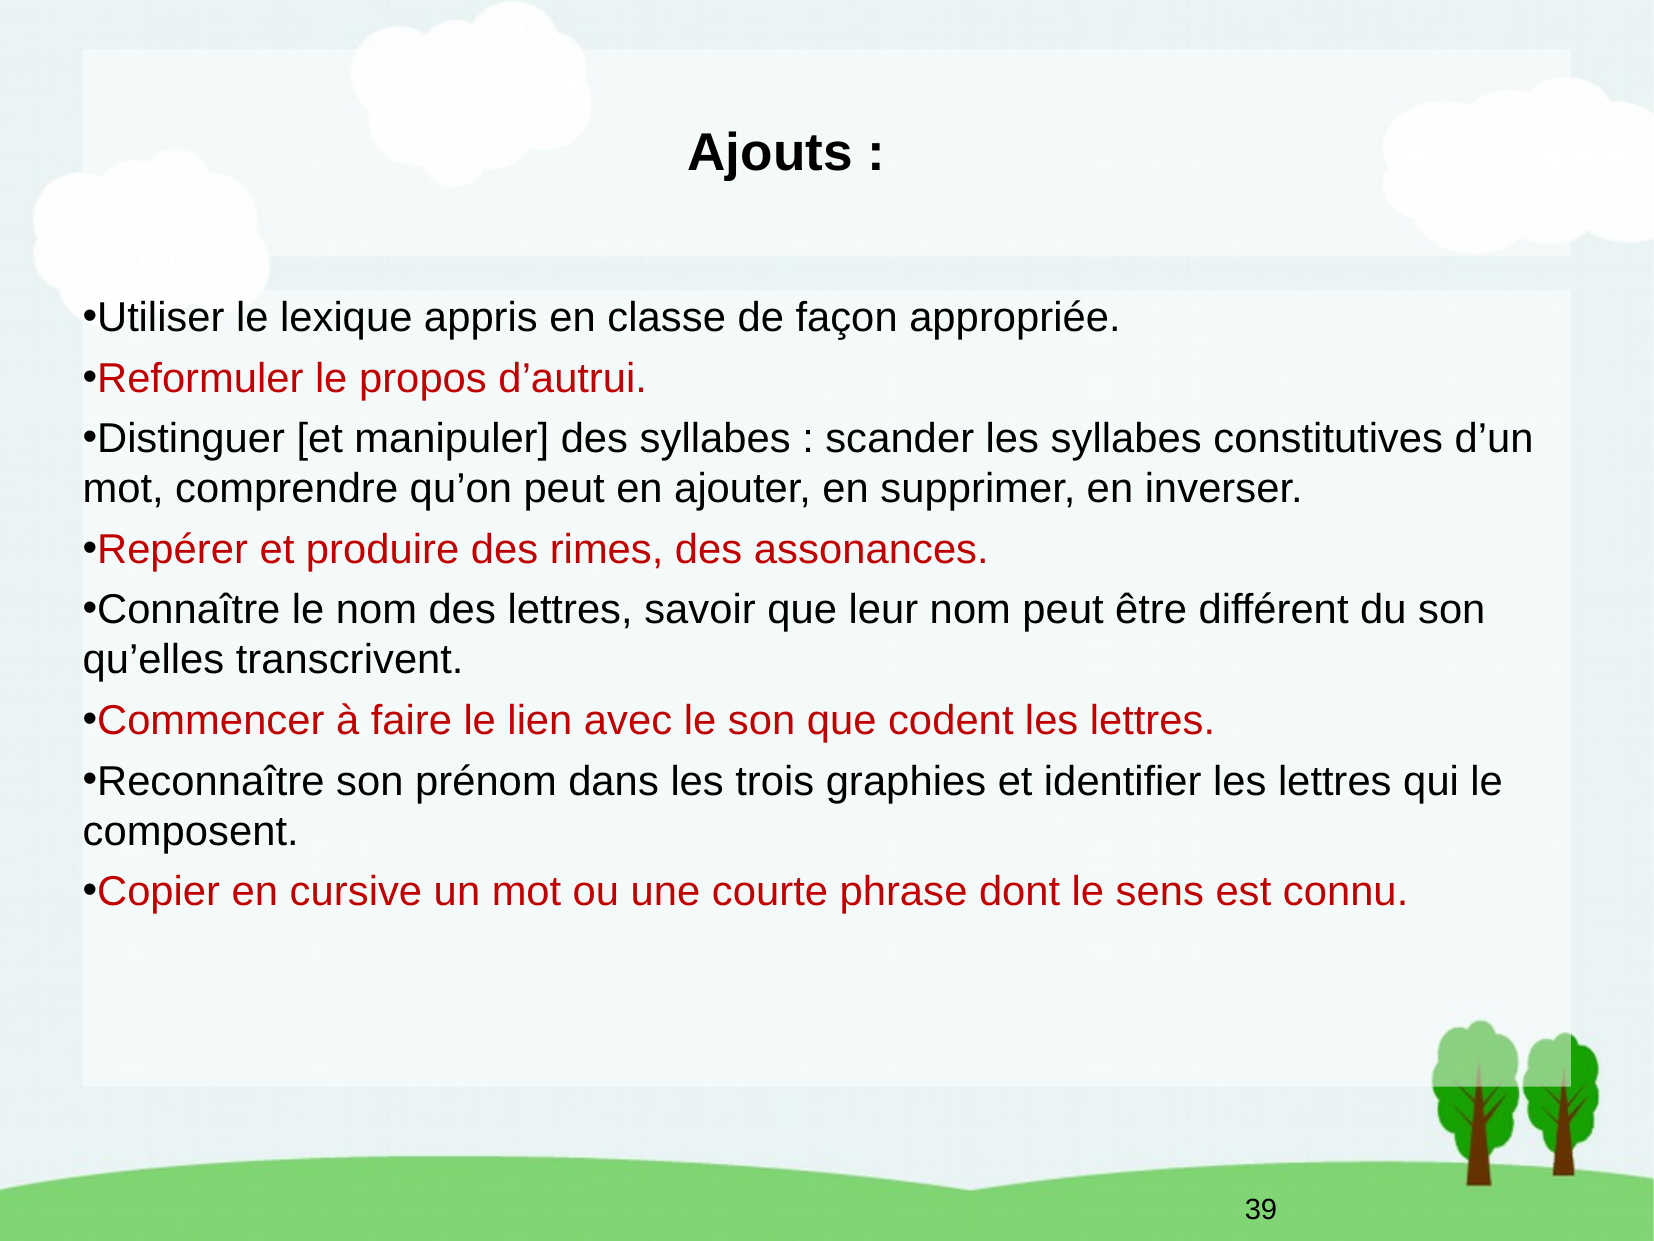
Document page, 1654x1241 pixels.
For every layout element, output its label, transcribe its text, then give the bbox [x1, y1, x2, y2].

text_box <numéro> [1244, 1190, 1630, 1241]
title Ajouts : [82, 49, 1571, 257]
picture [0, 0, 1654, 1241]
list Utiliser le lexique appris en classe de façon appropriée. Reformuler le propos d’autrui. Distinguer [et manipuler] des syllabes : scander les syllabes constitutives d’un mot, comprendre qu’on peut en ajouter, en supprimer, en inverser. Repérer et produire des rimes, des assonances. Connaître le nom des lettres, savoir que leur nom peut être différent du son qu’elles transcrivent. Commencer à faire le lien avec le son que codent les lettres. Reconnaître son prénom dans les trois graphies et identifier les lettres qui le composent. Copier en cursive un mot ou une courte phrase dont le sens est connu. [82, 290, 1571, 1087]
